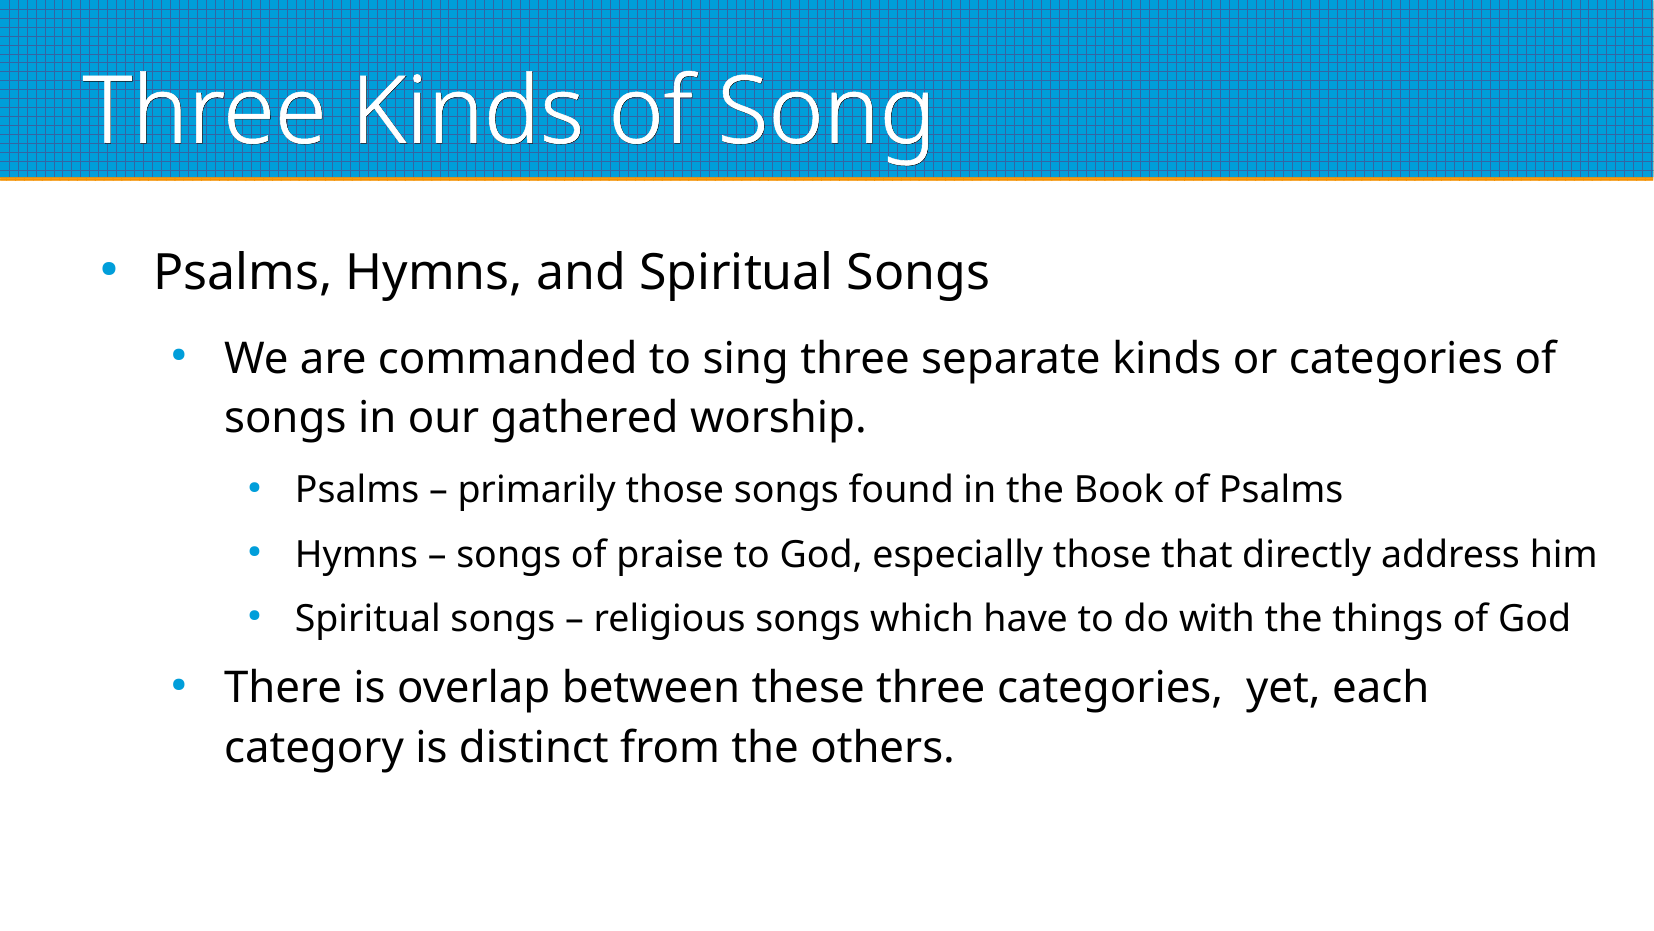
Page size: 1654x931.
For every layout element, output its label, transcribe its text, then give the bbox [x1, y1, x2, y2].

list Psalms, Hymns, and Spiritual Songs We are commanded to sing three separate kinds or categories of songs in our gathered worship. Psalms – primarily those songs found in the Book of Psalms Hymns – songs of praise to God, especially those that directly address him Spiritual songs – religious songs which have to do with the things of God There is overlap between these three categories, yet, each category is distinct from the others. [82, 236, 1613, 863]
title Three Kinds of Song [82, 14, 1571, 171]
